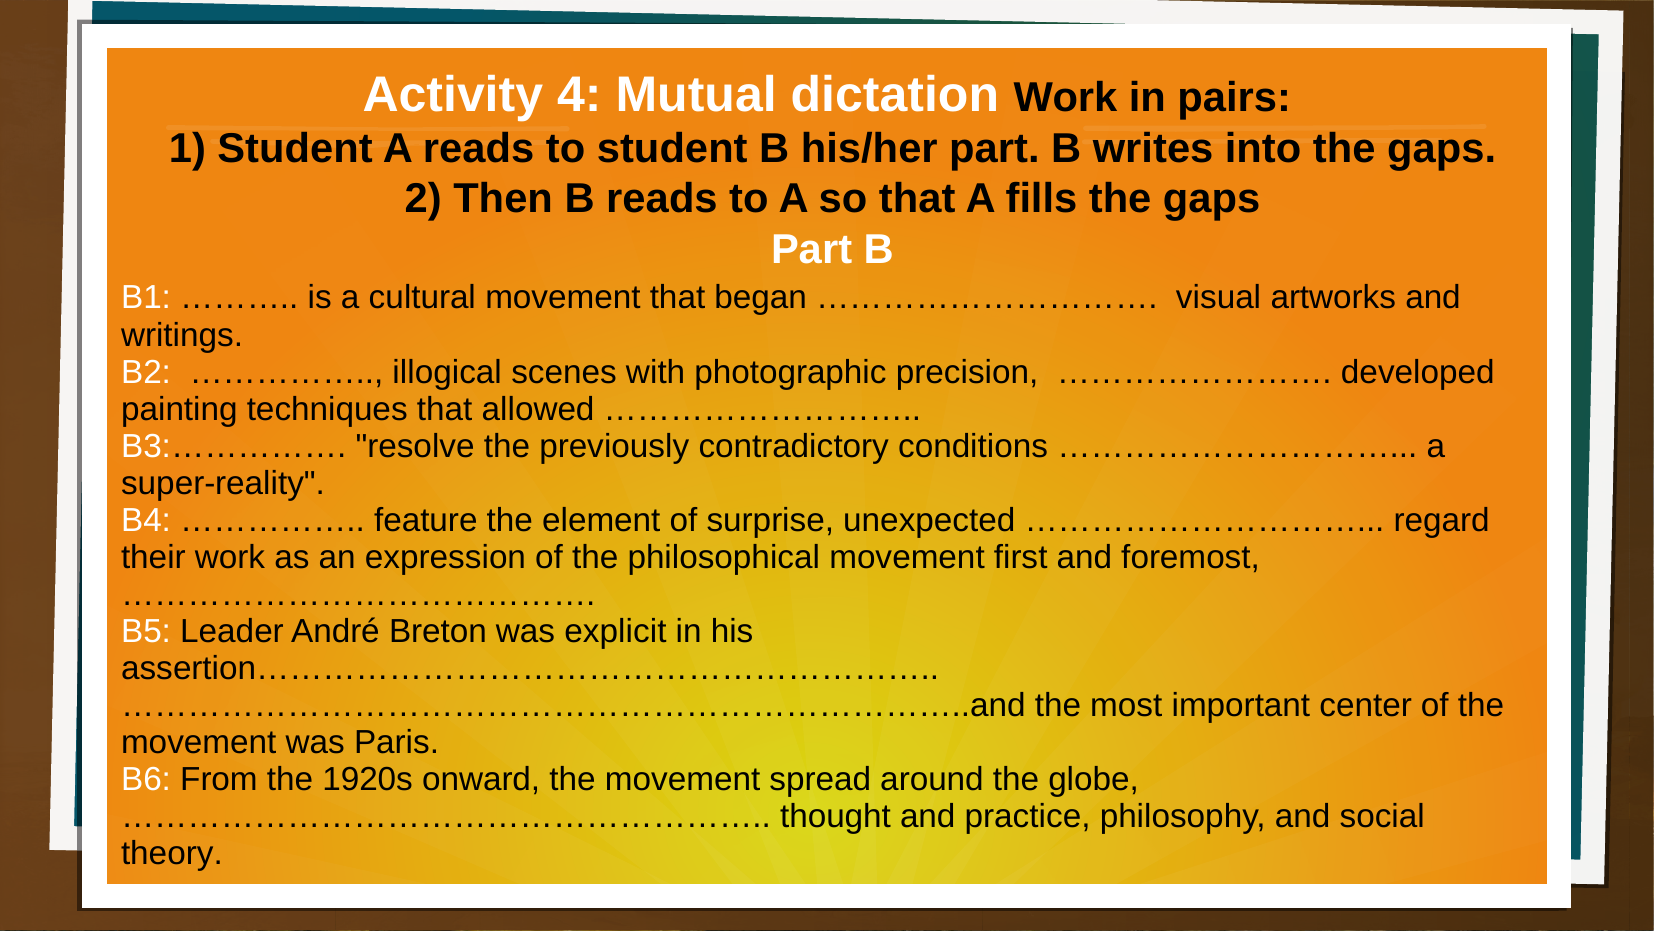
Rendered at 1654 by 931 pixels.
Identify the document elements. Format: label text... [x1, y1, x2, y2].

title Activity 4: Mutual dictation Work in pairs: 1) Student A reads to student B his/her part. B writes into the gaps. 2) Then B reads to A so that A fills the gaps Part B [129, 0, 1536, 591]
text_box B1: ……….. is a cultural movement that began …………………………. visual artworks and writings. B2: …………….., illogical scenes with photographic precision, ……………………. developed painting techniques that allowed ……………………….. B3:……………. "resolve the previously contradictory conditions …………………………... a super-reality". B4: …………….. feature the element of surprise, unexpected …………………………... regard their work as an expression of the philosophical movement first and foremost,……………………………………. B5: Leader André Breton was explicit in his assertion…………………………………………………….. …………………………………………………………………..and the most important center of the movement was Paris. B6: From the 1920s onward, the movement spread around the globe,………………………………………………….. thought and practice, philosophy, and social theory. [106, 271, 1536, 900]
